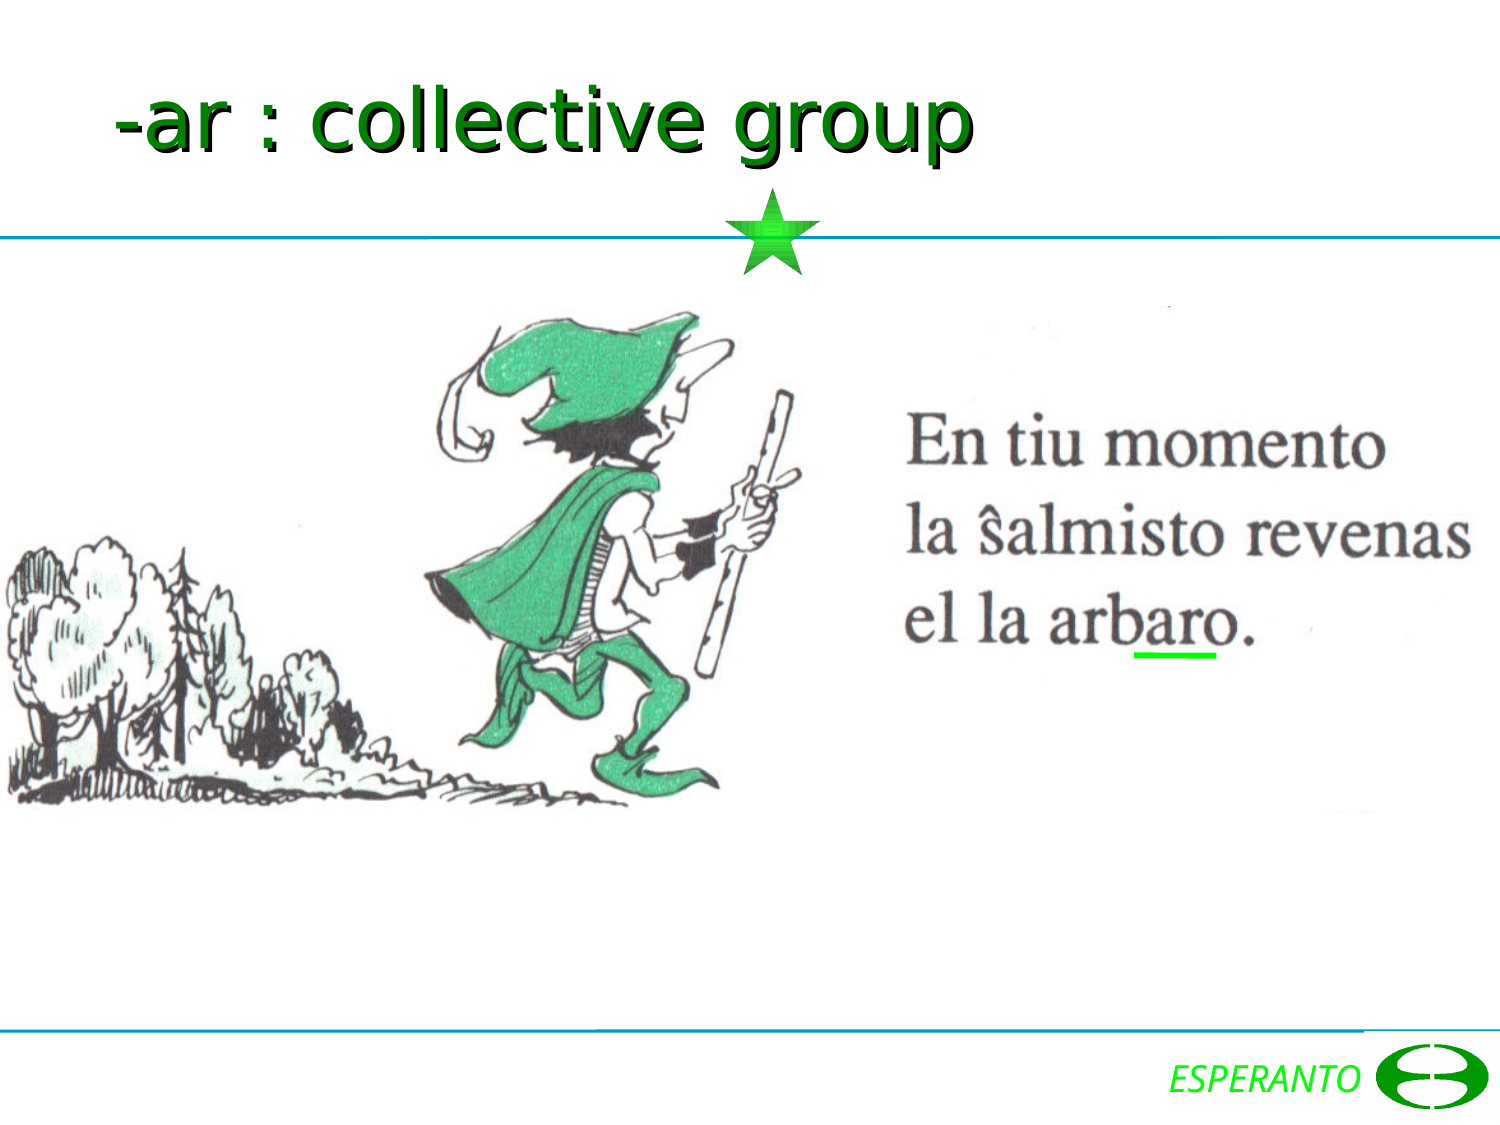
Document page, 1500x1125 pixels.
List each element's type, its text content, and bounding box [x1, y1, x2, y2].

picture [0, 306, 1477, 815]
title -ar : collective group [112, 5, 1477, 245]
picture [1364, 1032, 1500, 1122]
